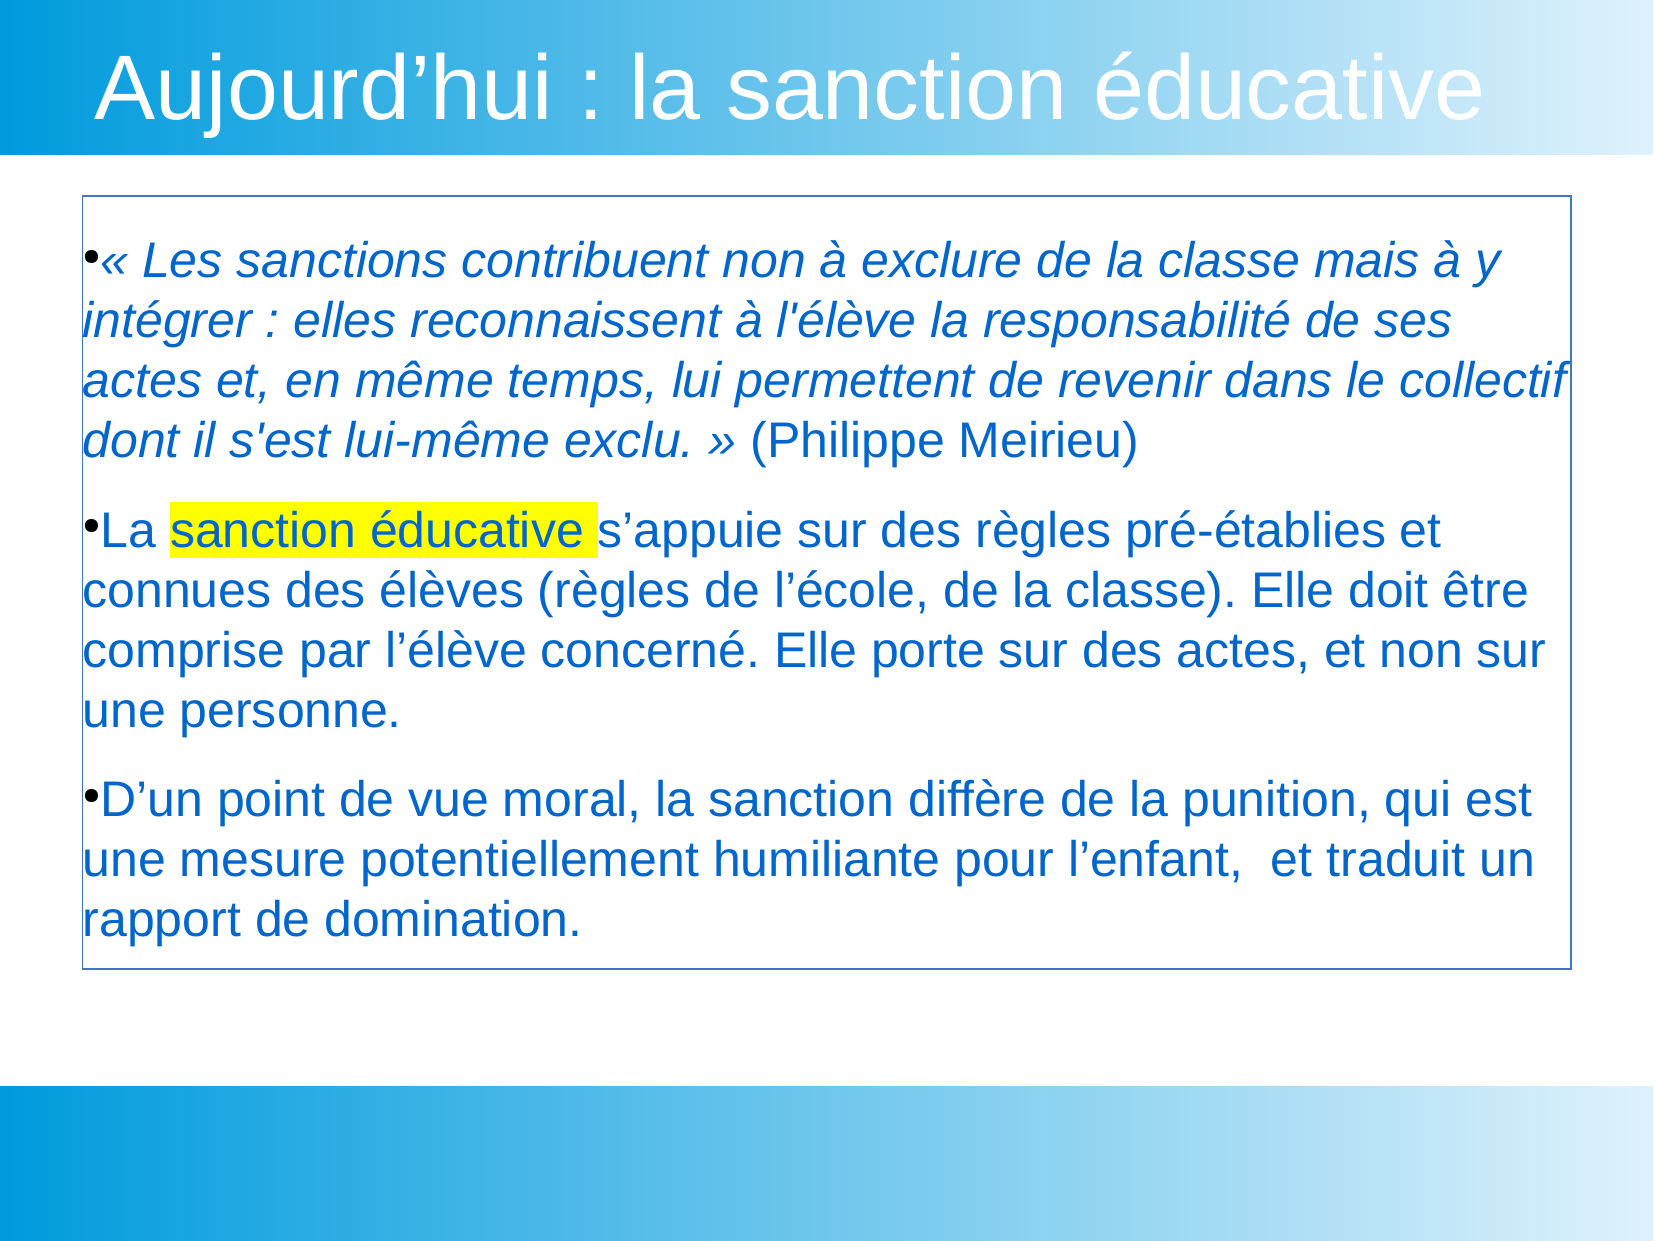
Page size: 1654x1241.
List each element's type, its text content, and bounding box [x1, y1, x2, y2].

title Aujourd’hui : la sanction éducative [11, 11, 1571, 155]
list « Les sanctions contribuent non à exclure de la classe mais à y intégrer : elles reconnaissent à l'élève la responsabilité de ses actes et, en même temps, lui permettent de revenir dans le collectif dont il s'est lui-même exclu. » (Philippe Meirieu) La sanction éducative s’appuie sur des règles pré-établies et connues des élèves (règles de l’école, de la classe). Elle doit être comprise par l’élève concerné. Elle porte sur des actes, et non sur une personne. D’un point de vue moral, la sanction diffère de la punition, qui est une mesure potentiellement humiliante pour l’enfant, et traduit un rapport de domination. [82, 196, 1571, 970]
